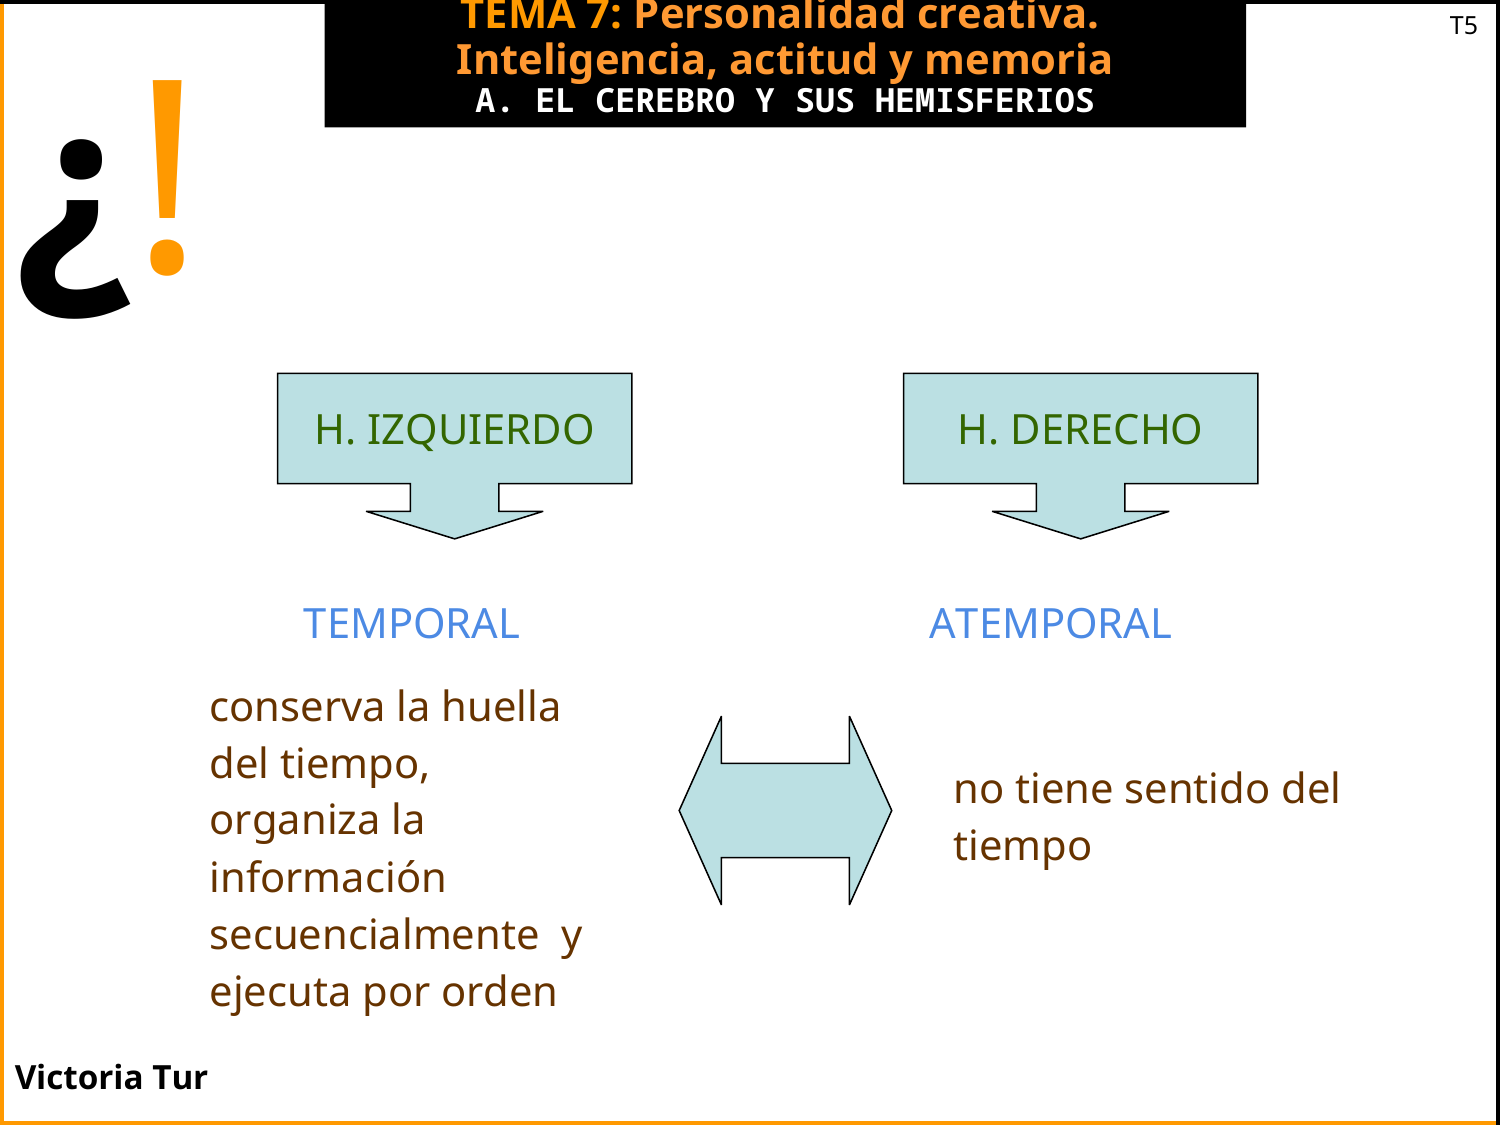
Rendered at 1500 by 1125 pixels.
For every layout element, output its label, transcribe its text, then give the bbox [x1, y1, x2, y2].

text_box no tiene sentido del tiempo [938, 751, 1436, 881]
text_box conserva la huella del tiempo, organiza la información secuencialmente y ejecuta por orden [194, 668, 621, 1027]
text_box [679, 716, 892, 905]
text_box T5 [1435, 0, 1500, 50]
text_box TEMPORAL [289, 586, 632, 659]
text_box H. DERECHO [903, 373, 1258, 539]
text_box ATEMPORAL [903, 586, 1247, 659]
text_box H. IZQUIERDO [277, 373, 632, 539]
